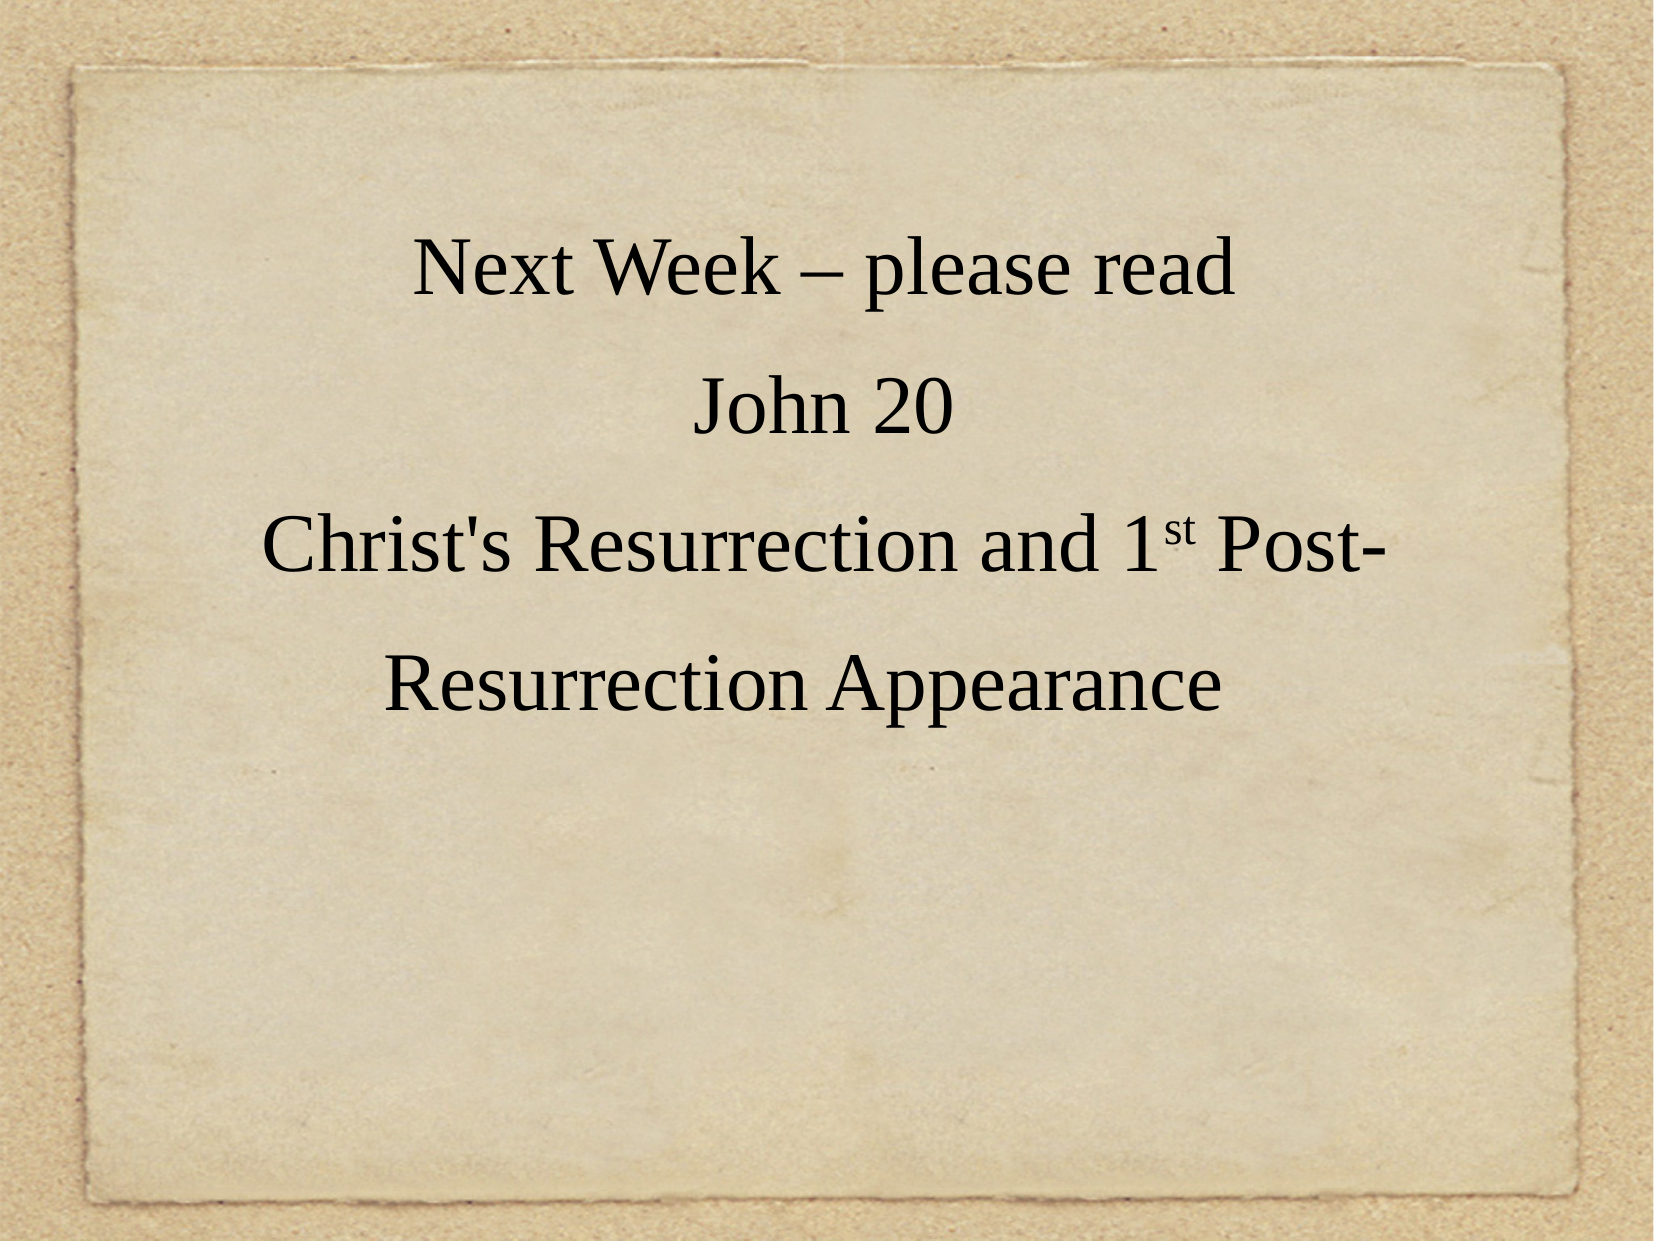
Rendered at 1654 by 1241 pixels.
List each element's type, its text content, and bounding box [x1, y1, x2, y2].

text_box Next Week – please read John 20 Christ's Resurrection and 1st Post-Resurrection Appearance [75, 75, 1576, 1201]
picture [0, 0, 1654, 1241]
